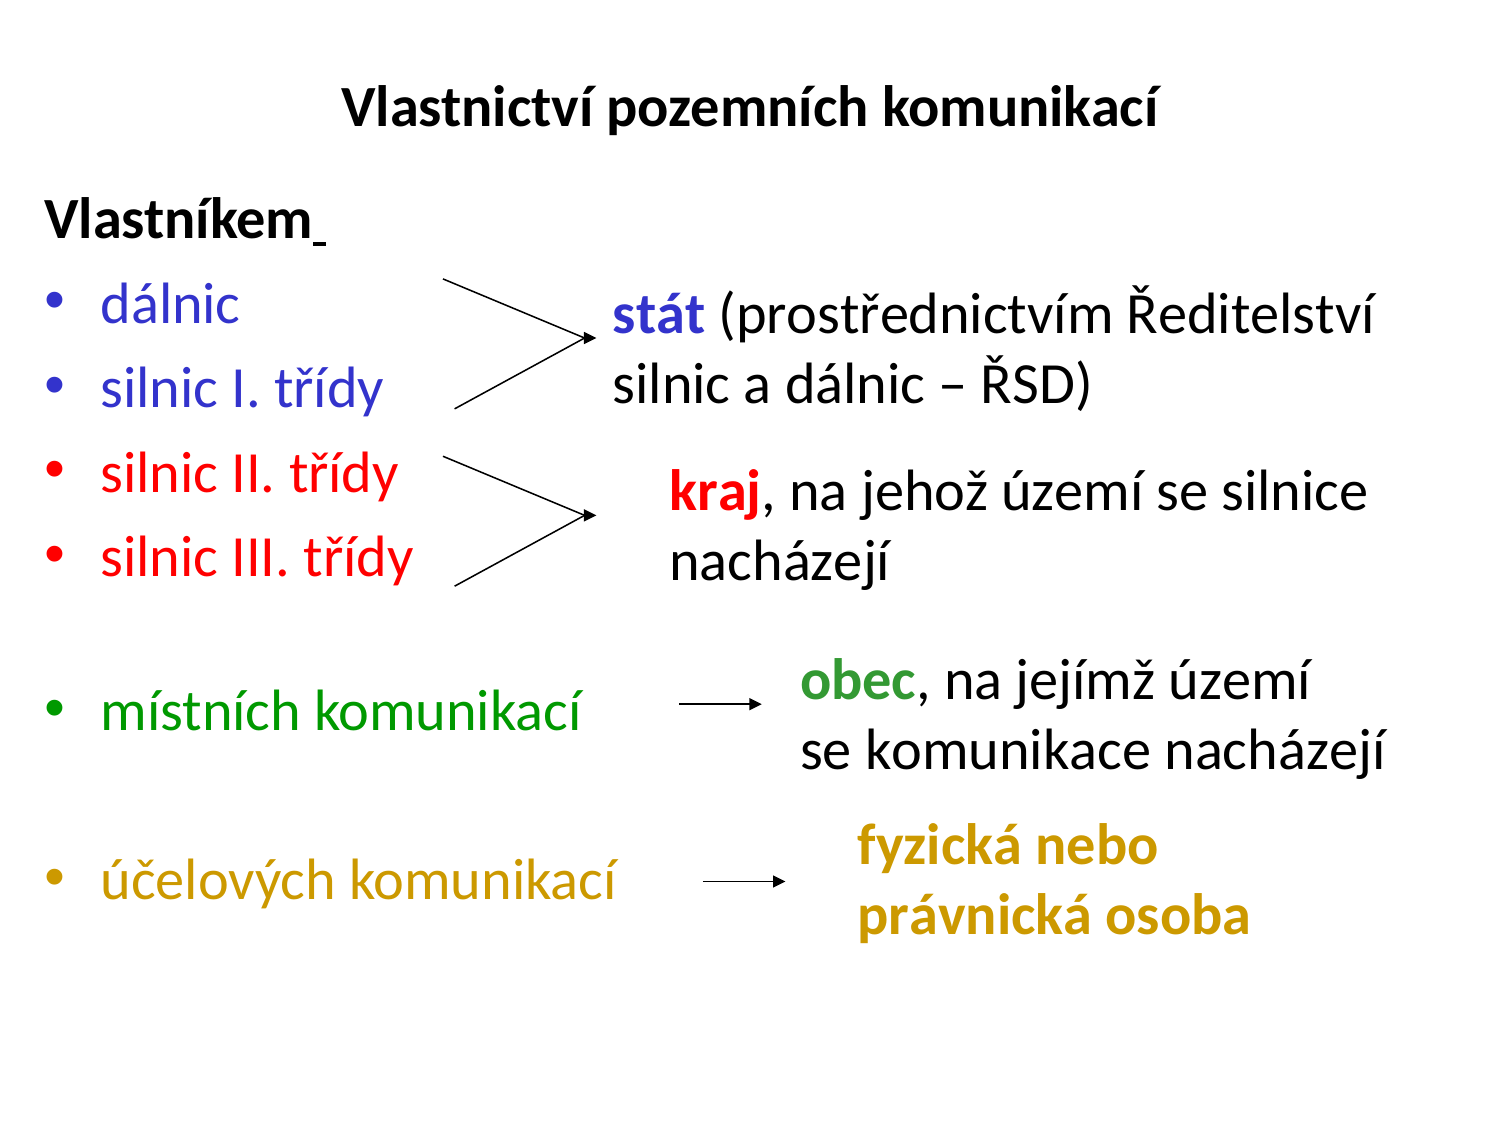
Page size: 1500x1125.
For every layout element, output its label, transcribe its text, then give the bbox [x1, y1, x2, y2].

text_box kraj, na jehož území se silnice nacházejí [654, 444, 1398, 600]
title Vlastnictví pozemních komunikací [75, 45, 1426, 161]
text_box fyzická nebo právnická osoba [842, 798, 1267, 955]
list Vlastníkem dálnic silnic I. třídy silnic II. třídy silnic III. třídy místních komunikací účelových komunikací [29, 172, 1483, 1059]
text_box obec, na jejímž území se komunikace nacházejí [785, 633, 1477, 789]
text_box stát (prostřednictvím Ředitelství silnic a dálnic – ŘSD) [598, 267, 1404, 423]
